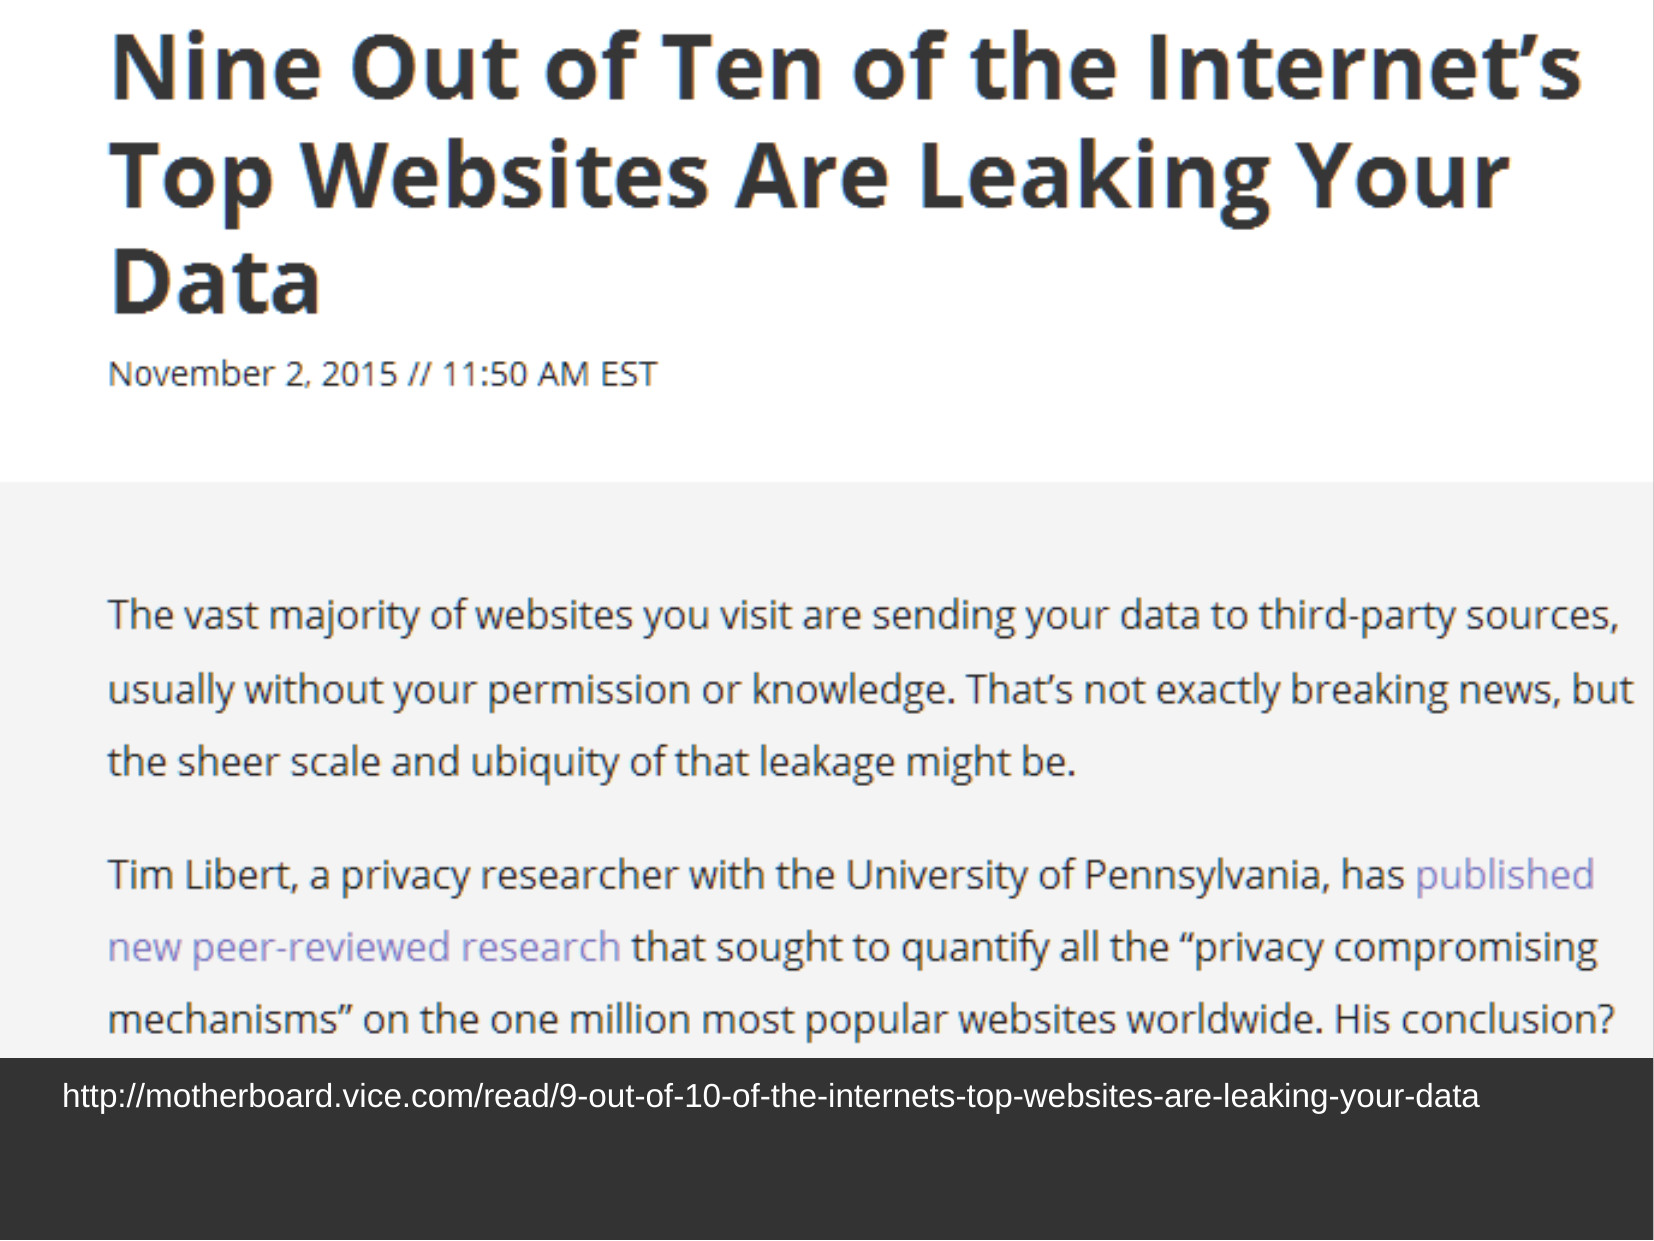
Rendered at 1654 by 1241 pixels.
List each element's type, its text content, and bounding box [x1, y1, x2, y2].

picture [0, 0, 1654, 1058]
text_box http://motherboard.vice.com/read/9-out-of-10-of-the-internets-top-websites-are-leaking-your-data [47, 1070, 1582, 1170]
